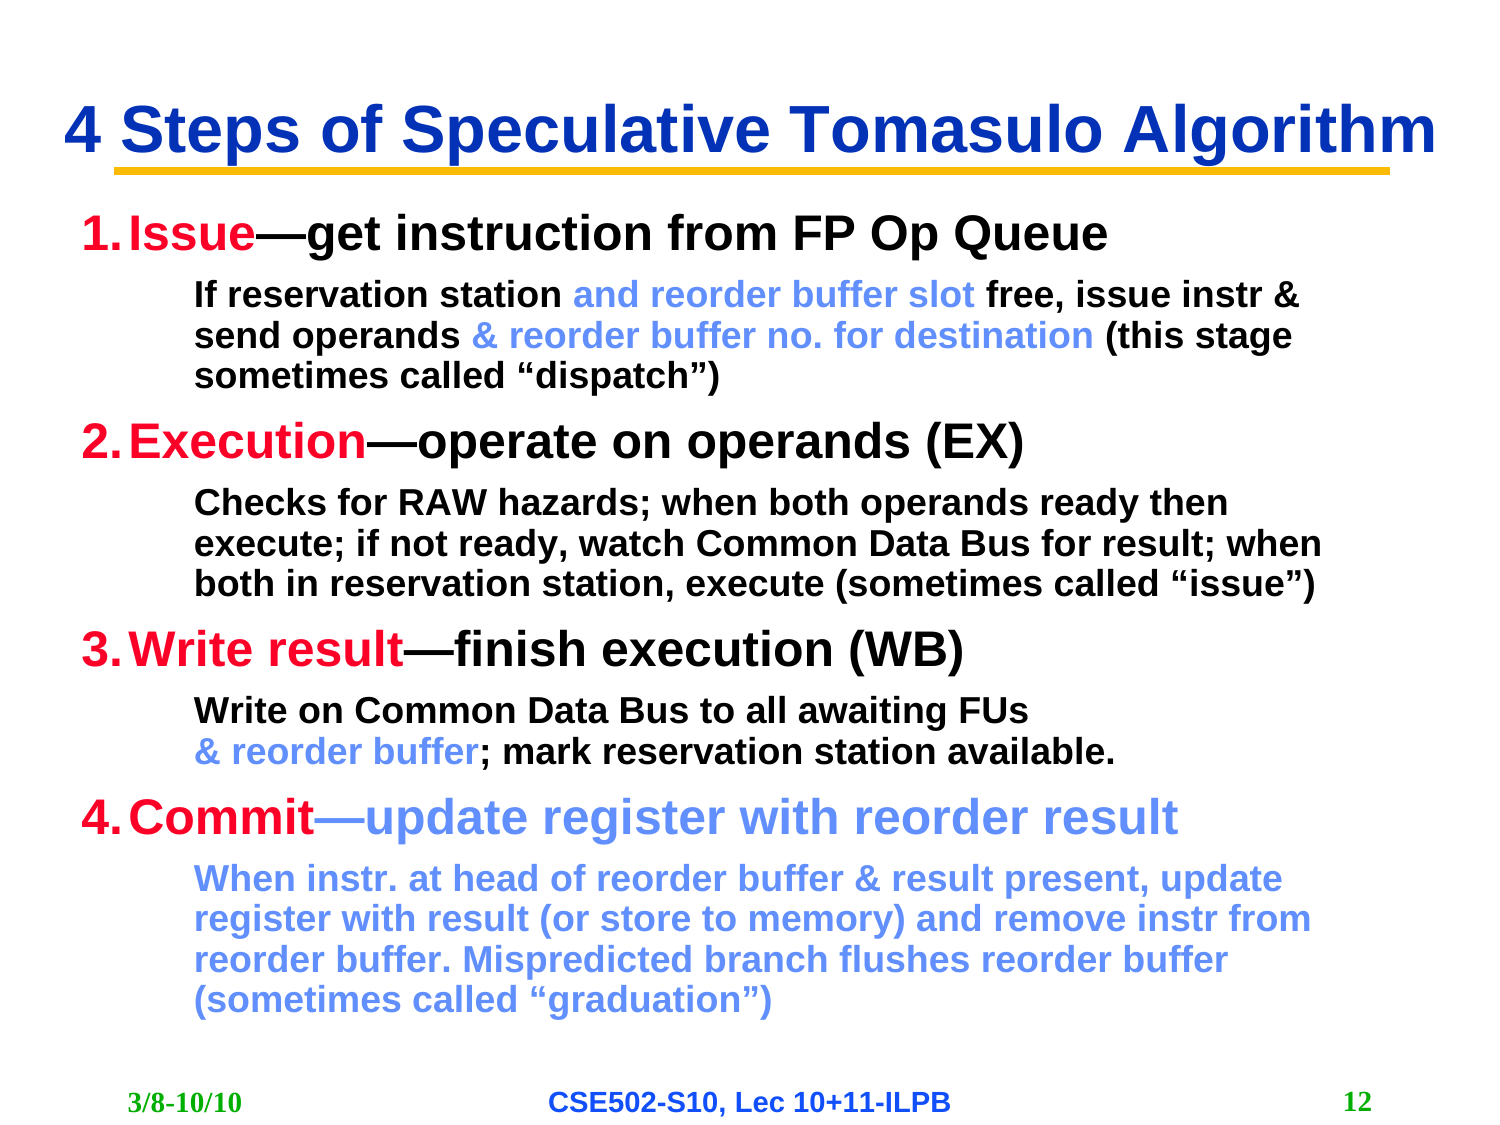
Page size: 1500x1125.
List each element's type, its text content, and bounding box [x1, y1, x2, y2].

title 4 Steps of Speculative Tomasulo Algorithm [50, 37, 1463, 225]
text_box <number> [1074, 1087, 1388, 1113]
text_box CSE502-S10, Lec 10+11-ILPB [512, 1088, 988, 1113]
list 1. Issue—get instruction from FP Op Queue If reservation station and reorder buffer slot free, issue instr & send operands & reorder buffer no. for destination (this stage sometimes called “dispatch”) 2. Execution—operate on operands (EX) Checks for RAW hazards; when both operands ready then execute; if not ready, watch Common Data Bus for result; when both in reservation station, execute (sometimes called “issue”) 3. Write result—finish execution (WB) Write on Common Data Bus to all awaiting FUs & reorder buffer; mark reservation station available. 4. Commit—update register with reorder result When instr. at head of reorder buffer & result present, update register with result (or store to memory) and remove instr from reorder buffer. Mispredicted branch flushes reorder buffer (sometimes called “graduation”) [66, 199, 1350, 1063]
text_box 3/8-10/10 [112, 1088, 426, 1113]
